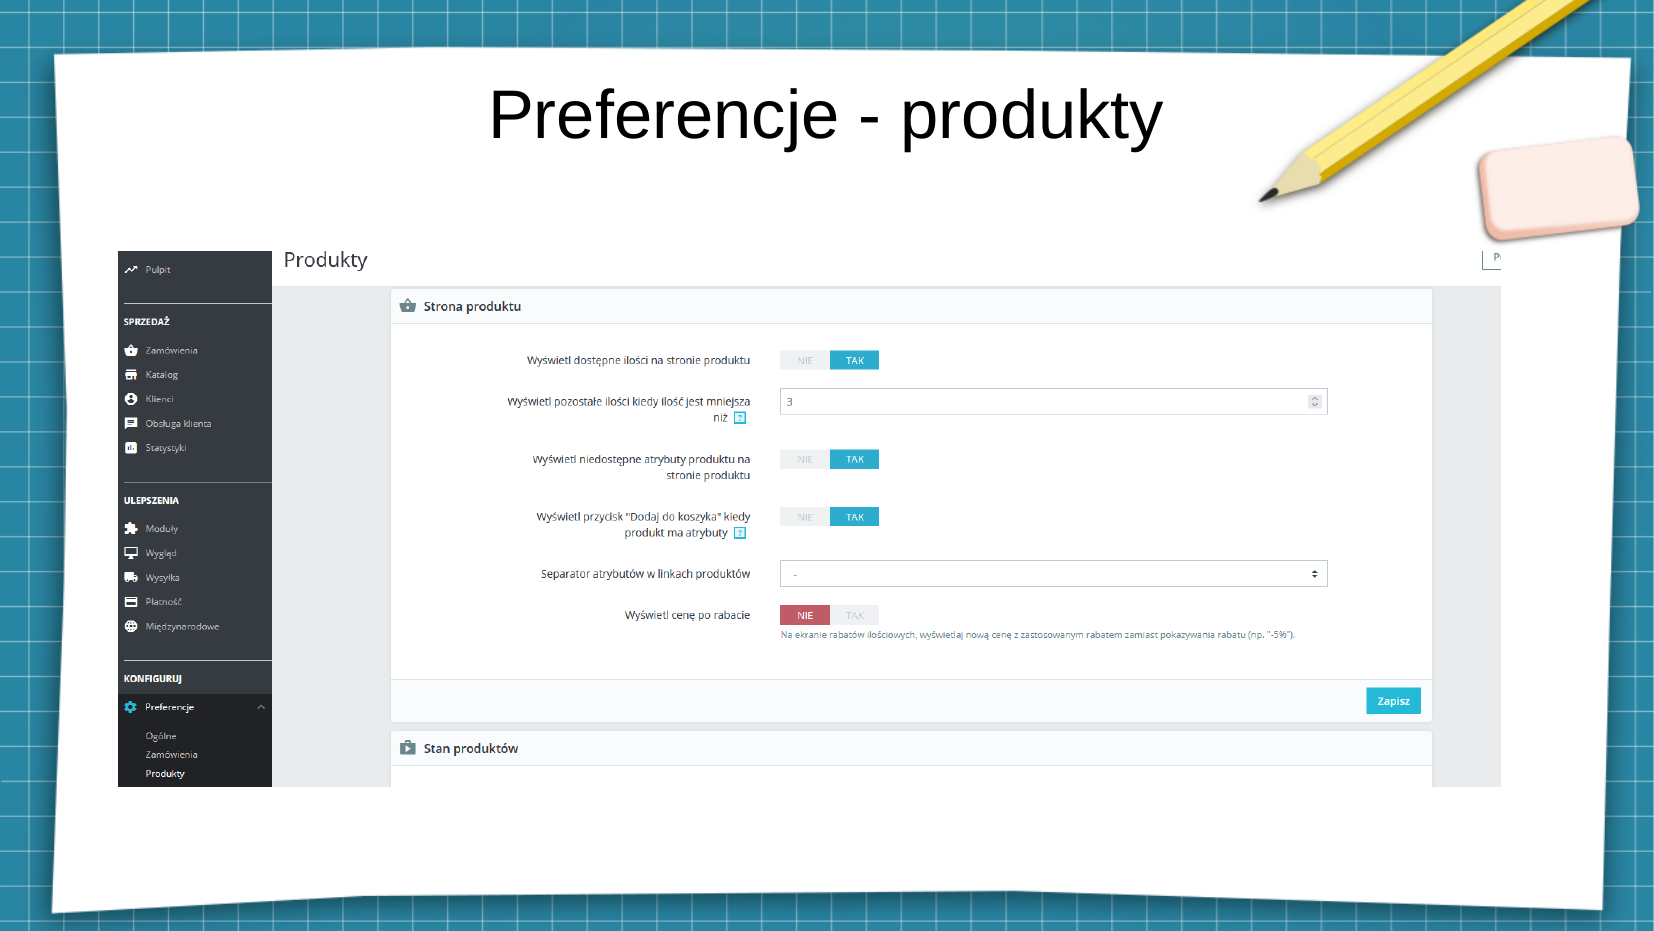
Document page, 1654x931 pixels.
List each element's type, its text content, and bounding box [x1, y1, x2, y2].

picture [0, 0, 1654, 931]
title Preferencje - produkty [82, 37, 1571, 193]
